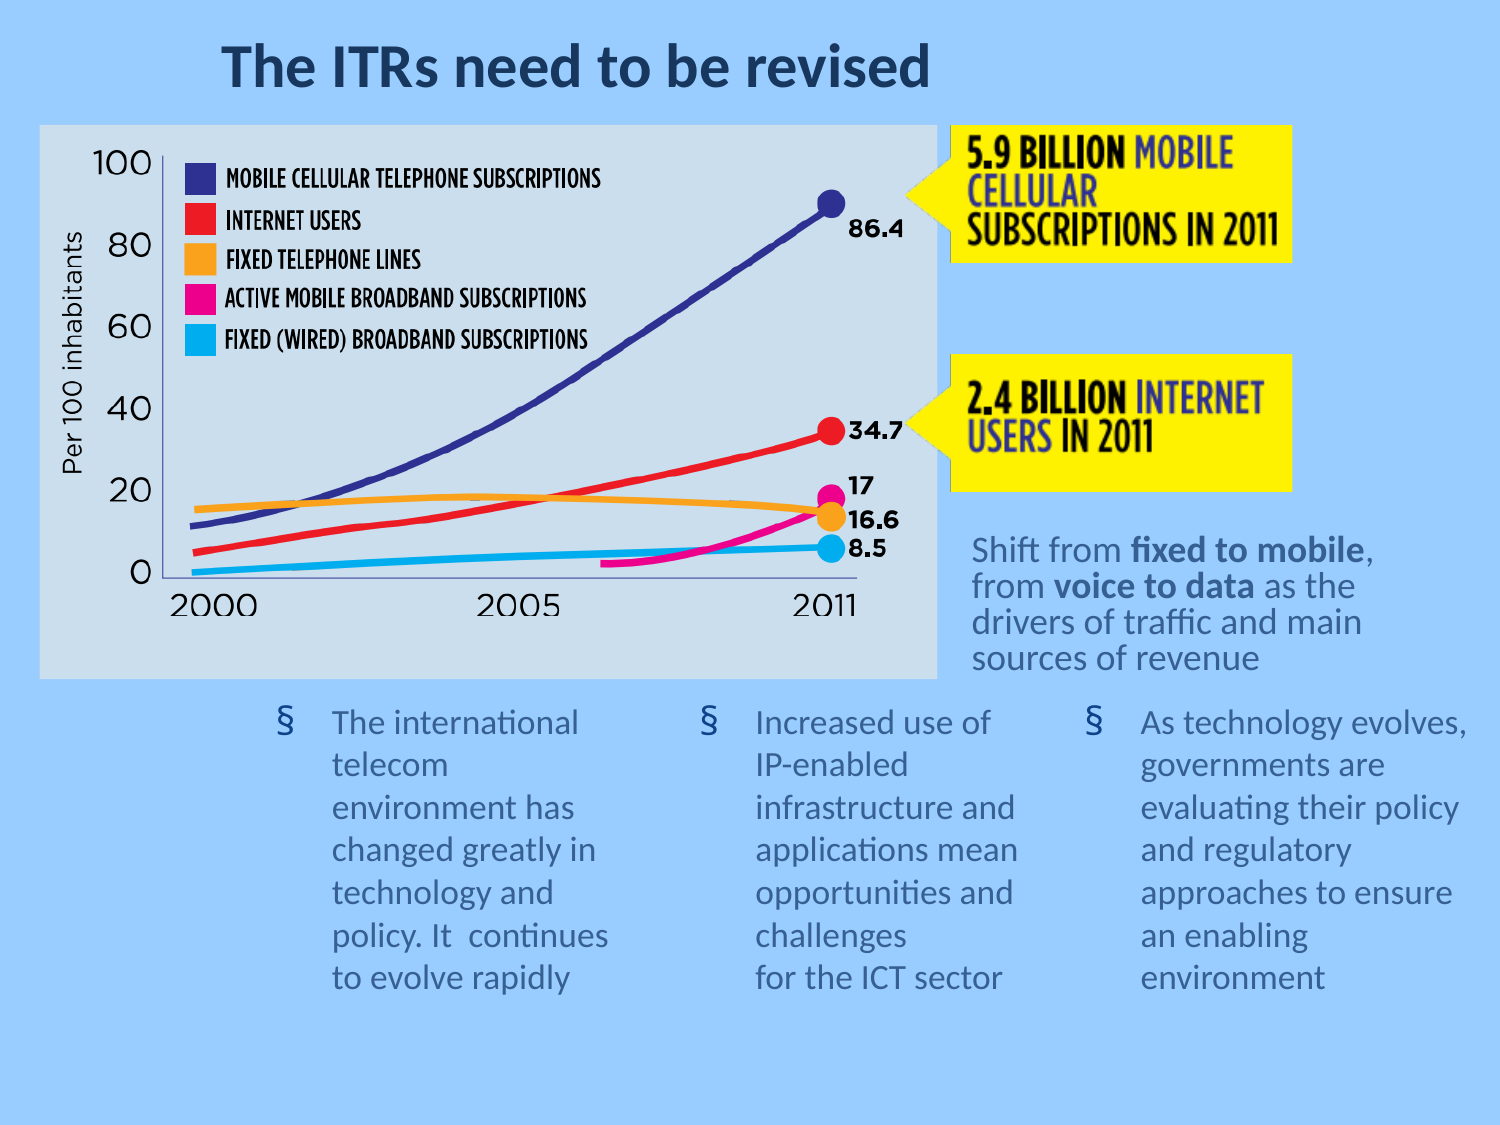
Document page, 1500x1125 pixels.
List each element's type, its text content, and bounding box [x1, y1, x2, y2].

text_box As technology evolves, governments are evaluating their policy and regulatory approaches to ensure an enabling environment [1069, 691, 1492, 992]
text_box The ITRs need to be revised [206, 9, 1484, 109]
text_box The international telecom environment has changed greatly in technology and policy. It continues to evolve rapidly [260, 691, 640, 1017]
text_box Increased use of IP-enabled infrastructure and applications mean opportunities and challenges for the ICT sector [684, 691, 1092, 1044]
picture [905, 125, 1293, 263]
picture [905, 354, 1293, 492]
text_box Shift from fixed to mobile, from voice to data as the drivers of traffic and main sources of revenue [956, 519, 1441, 686]
text_box [39, 124, 938, 680]
picture [62, 150, 903, 616]
